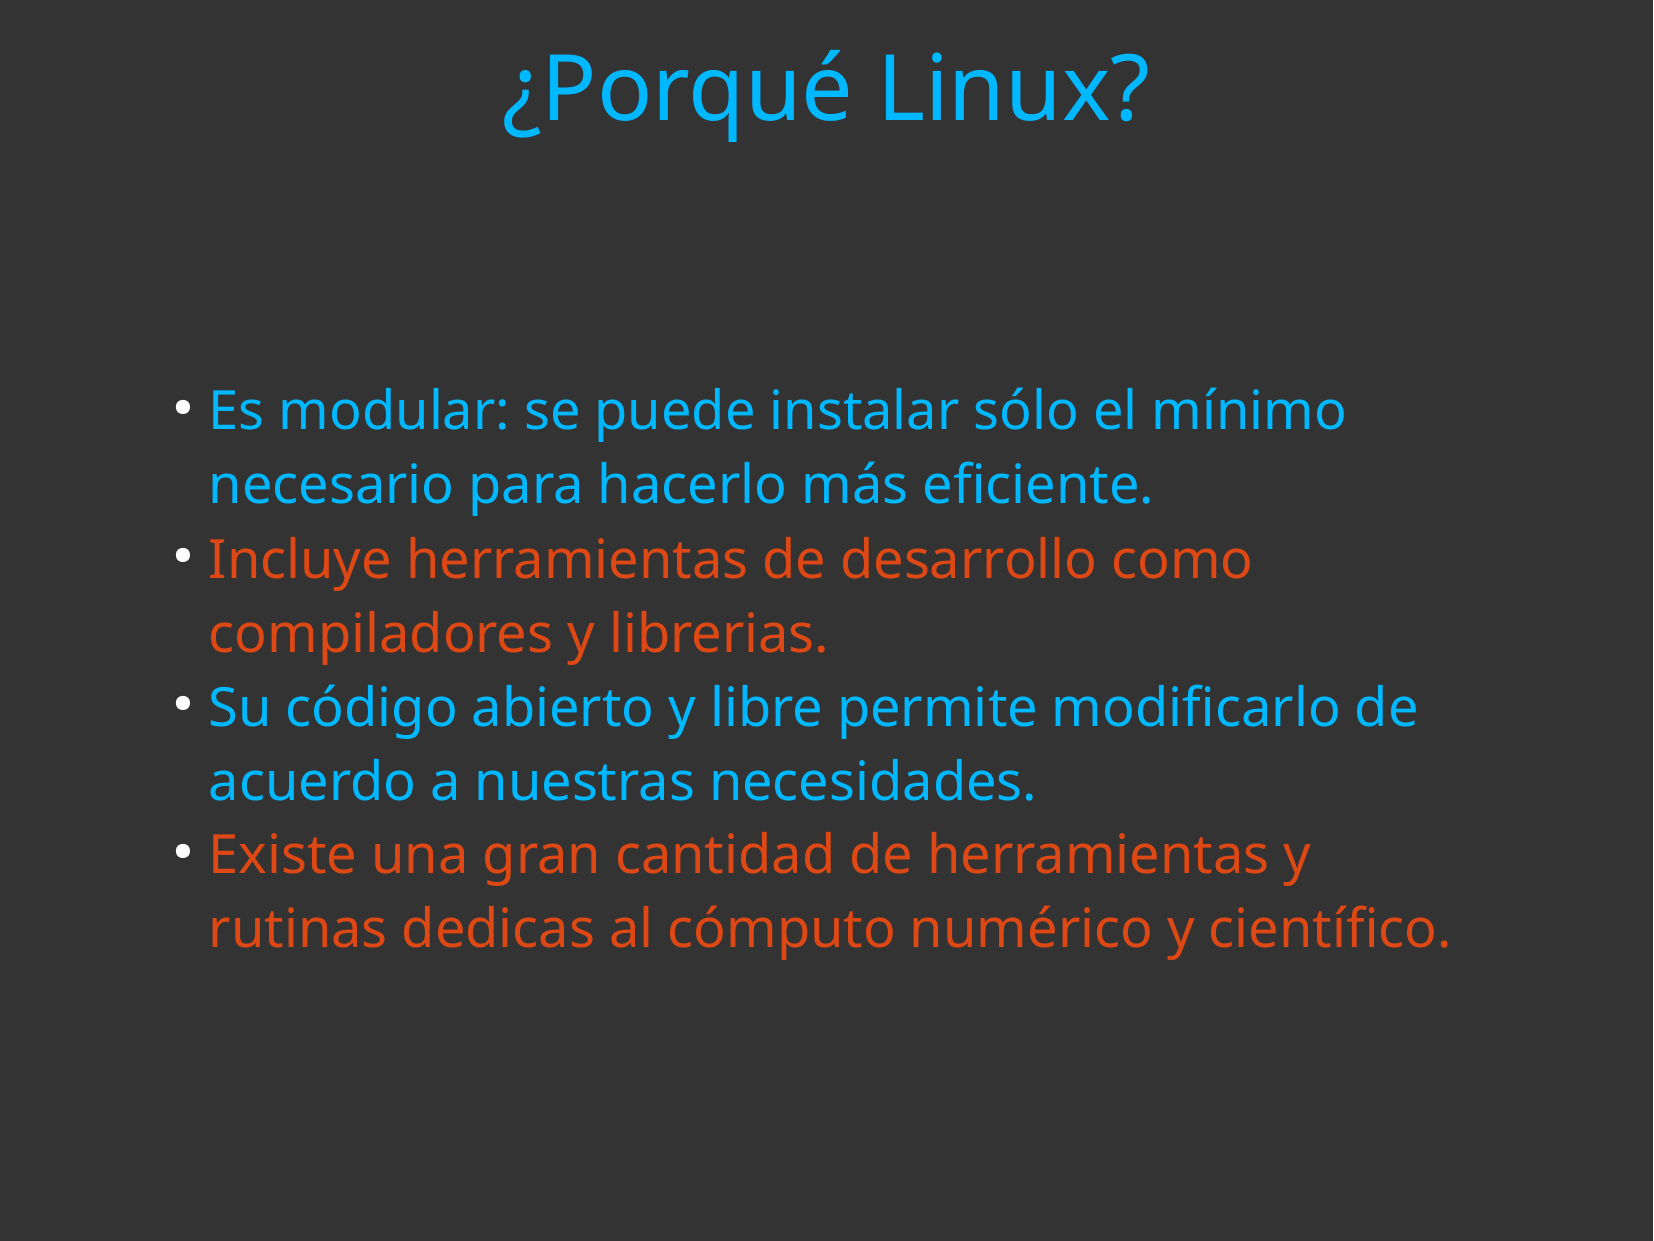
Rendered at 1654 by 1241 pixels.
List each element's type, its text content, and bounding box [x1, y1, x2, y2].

text_box Es modular: se puede instalar sólo el mínimo necesario para hacerlo más eficiente. Incluye herramientas de desarrollo como compiladores y librerias. Su código abierto y libre permite modificarlo de acuerdo a nuestras necesidades. Existe una gran cantidad de herramientas y rutinas dedicas al cómputo numérico y científico. [158, 364, 1470, 1094]
title ¿Porqué Linux? [489, 33, 1164, 137]
